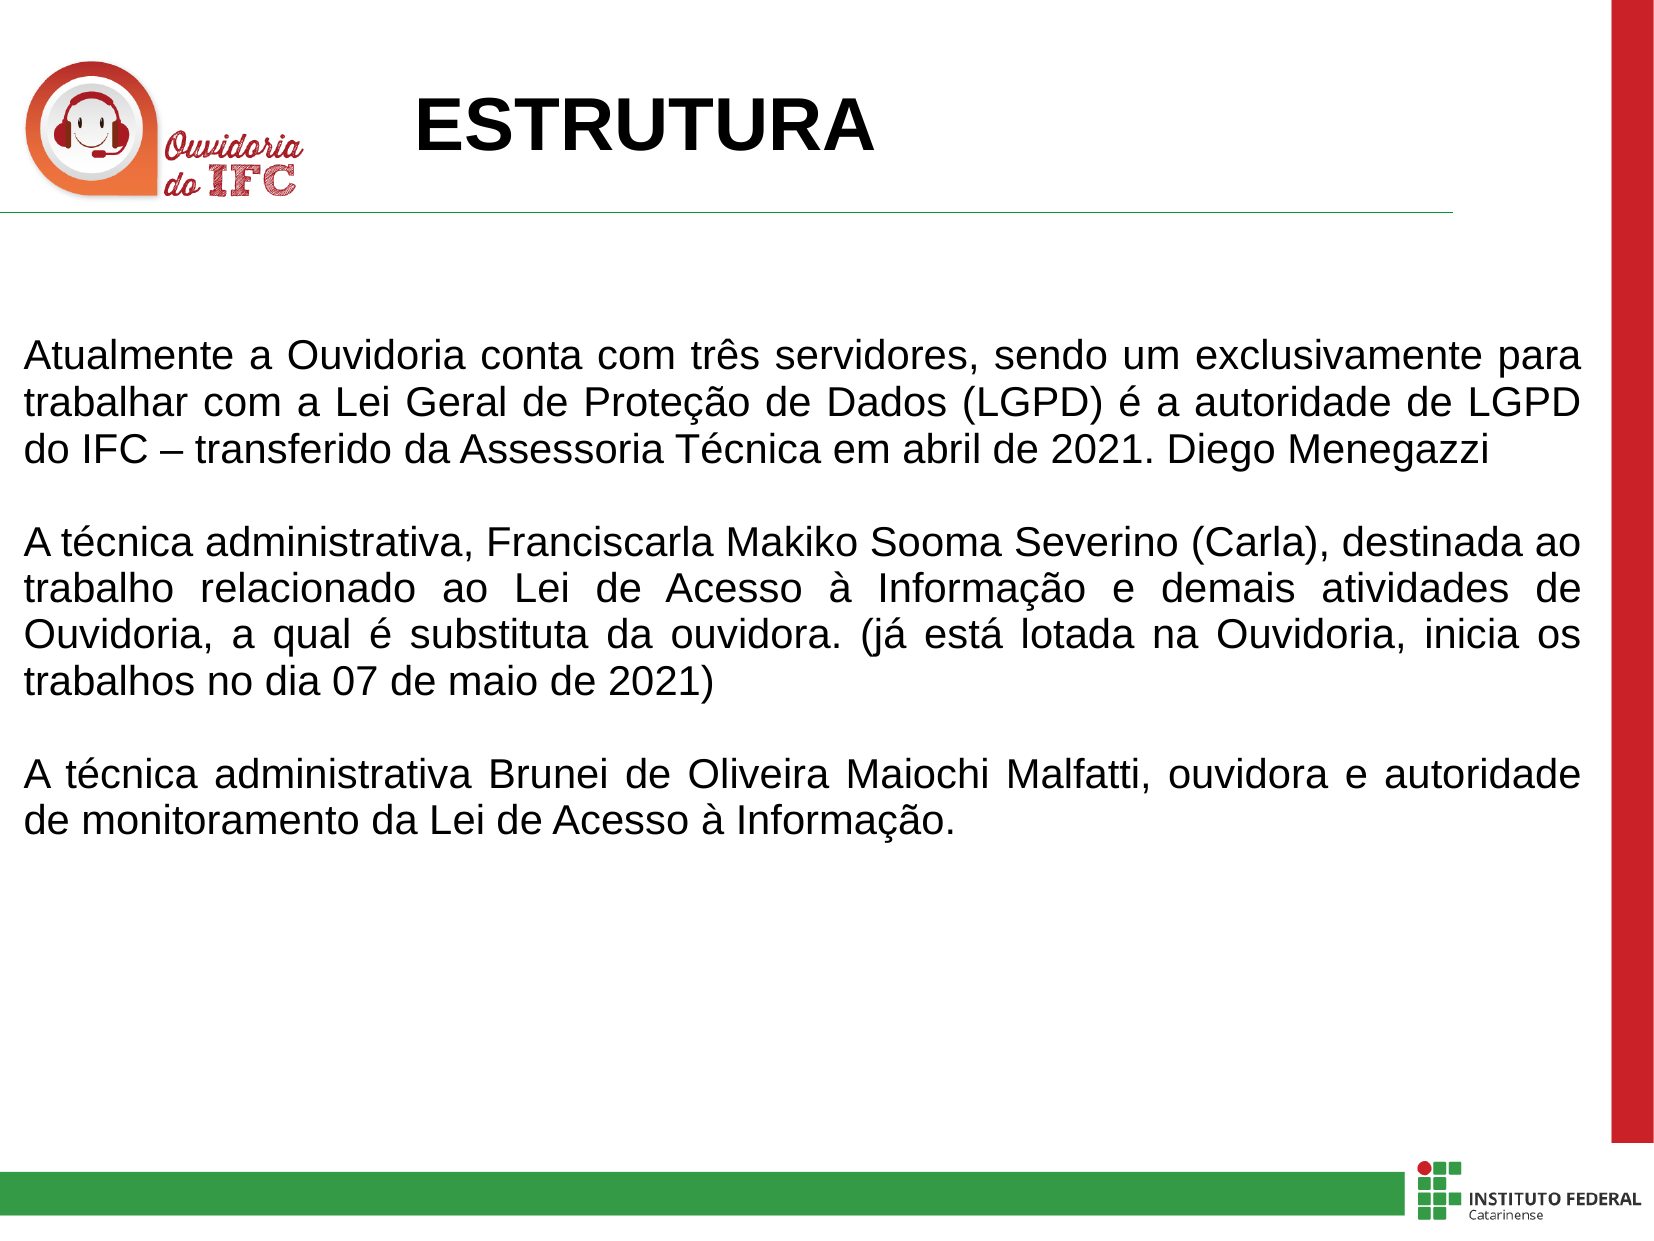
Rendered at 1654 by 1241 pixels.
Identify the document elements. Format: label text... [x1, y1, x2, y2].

subtitle Atualmente a Ouvidoria conta com três servidores, sendo um exclusivamente para trabalhar com a Lei Geral de Proteção de Dados (LGPD) é a autoridade de LGPD do IFC – transferido da Assessoria Técnica em abril de 2021. Diego Menegazzi A técnica administrativa, Franciscarla Makiko Sooma Severino (Carla), destinada ao trabalho relacionado ao Lei de Acesso à Informação e demais atividades de Ouvidoria, a qual é substituta da ouvidora. (já está lotada na Ouvidoria, inicia os trabalhos no dia 07 de maio de 2021) A técnica administrativa Brunei de Oliveira Maiochi Malfatti, ouvidora e autoridade de monitoramento da Lei de Acesso à Informação. [23, 204, 1583, 1158]
title ESTRUTURA [82, 47, 1571, 201]
picture [0, 0, 1654, 1241]
